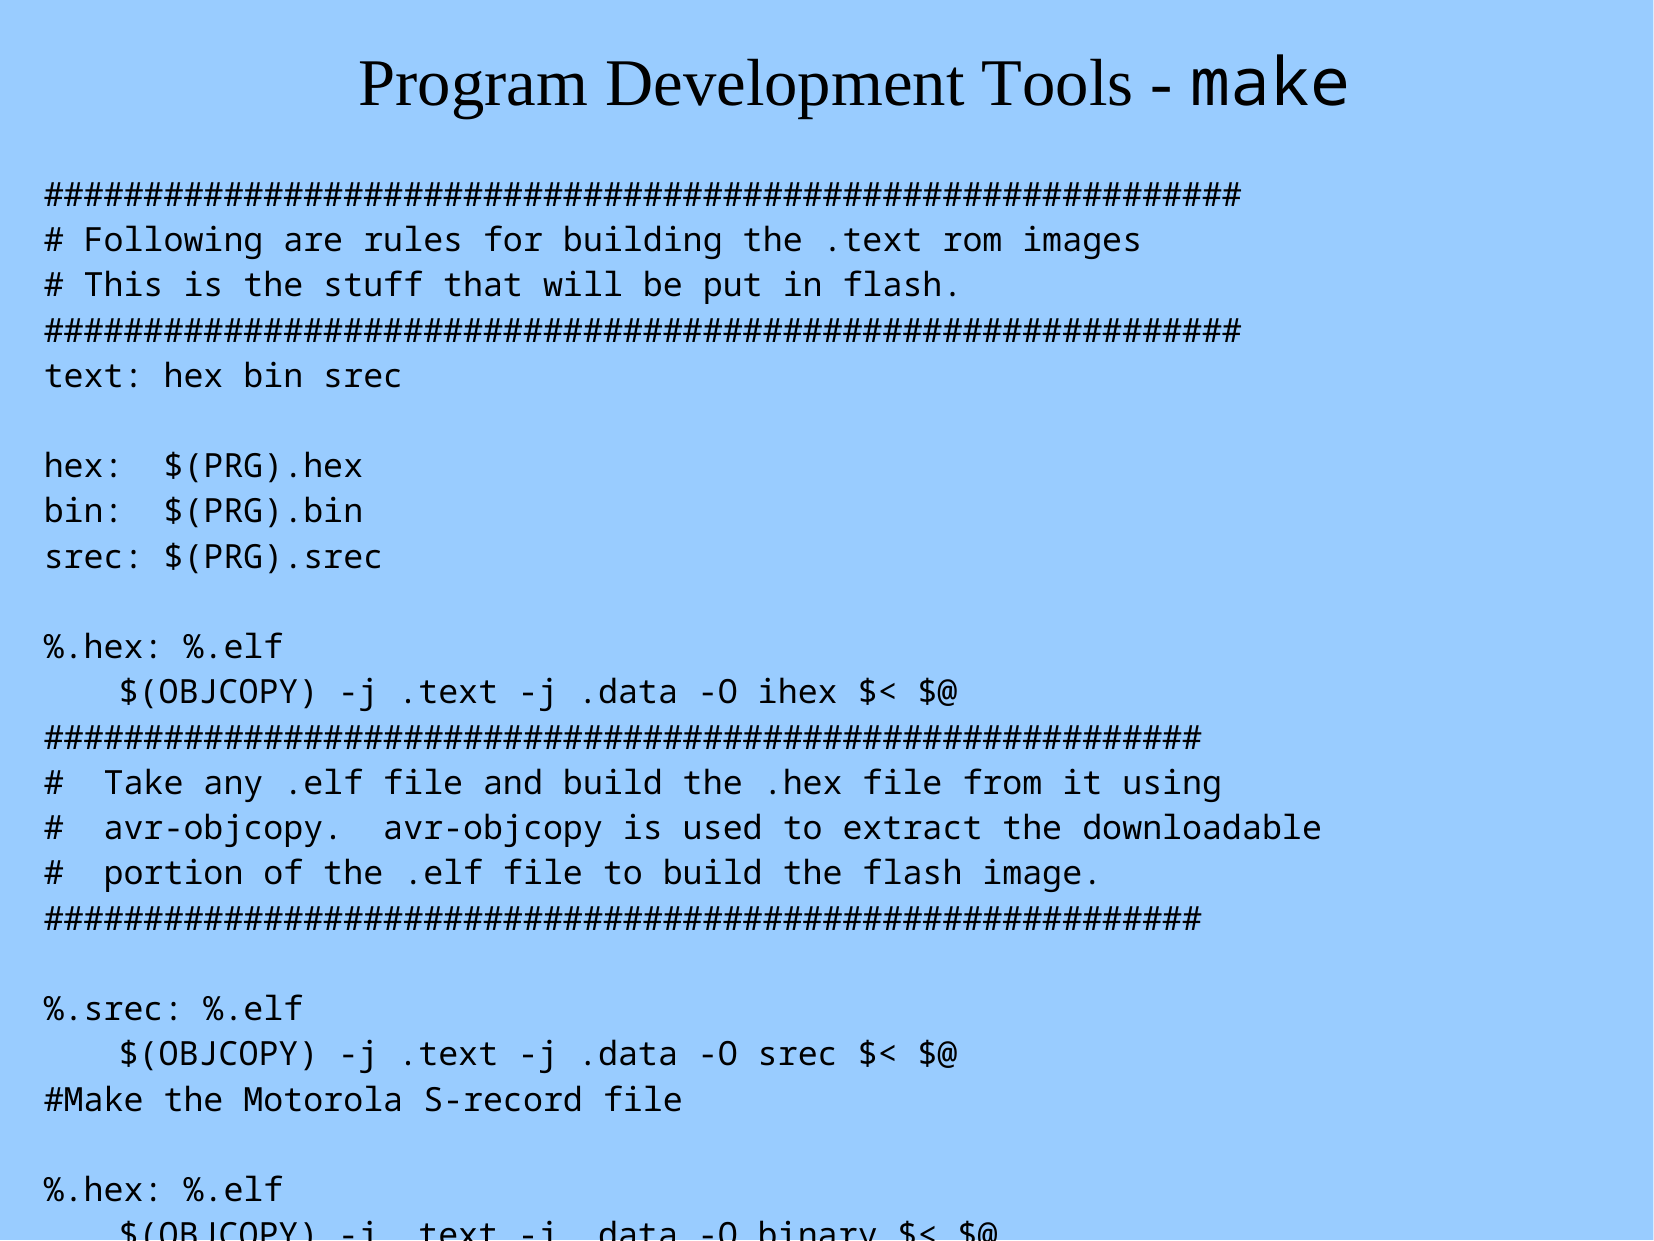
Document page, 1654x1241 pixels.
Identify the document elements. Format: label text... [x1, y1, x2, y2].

text_box ############################################################ # Following are rules for building the .text rom images # This is the stuff that will be put in flash. ############################################################ text: hex bin srec hex: $(PRG).hex bin: $(PRG).bin srec: $(PRG).srec %.hex: %.elf $(OBJCOPY) -j .text -j .data -O ihex $< $@ ########################################################## # Take any .elf file and build the .hex file from it using # avr-objcopy. avr-objcopy is used to extract the downloadable # portion of the .elf file to build the flash image. ########################################################## %.srec: %.elf $(OBJCOPY) -j .text -j .data -O srec $< $@ #Make the Motorola S-record file %.hex: %.elf $(OBJCOPY) -j .text -j .data -O binary $< $@ #Make a binary imagae also [43, 170, 1582, 1233]
text_box Program Development Tools - make [358, 34, 1352, 114]
